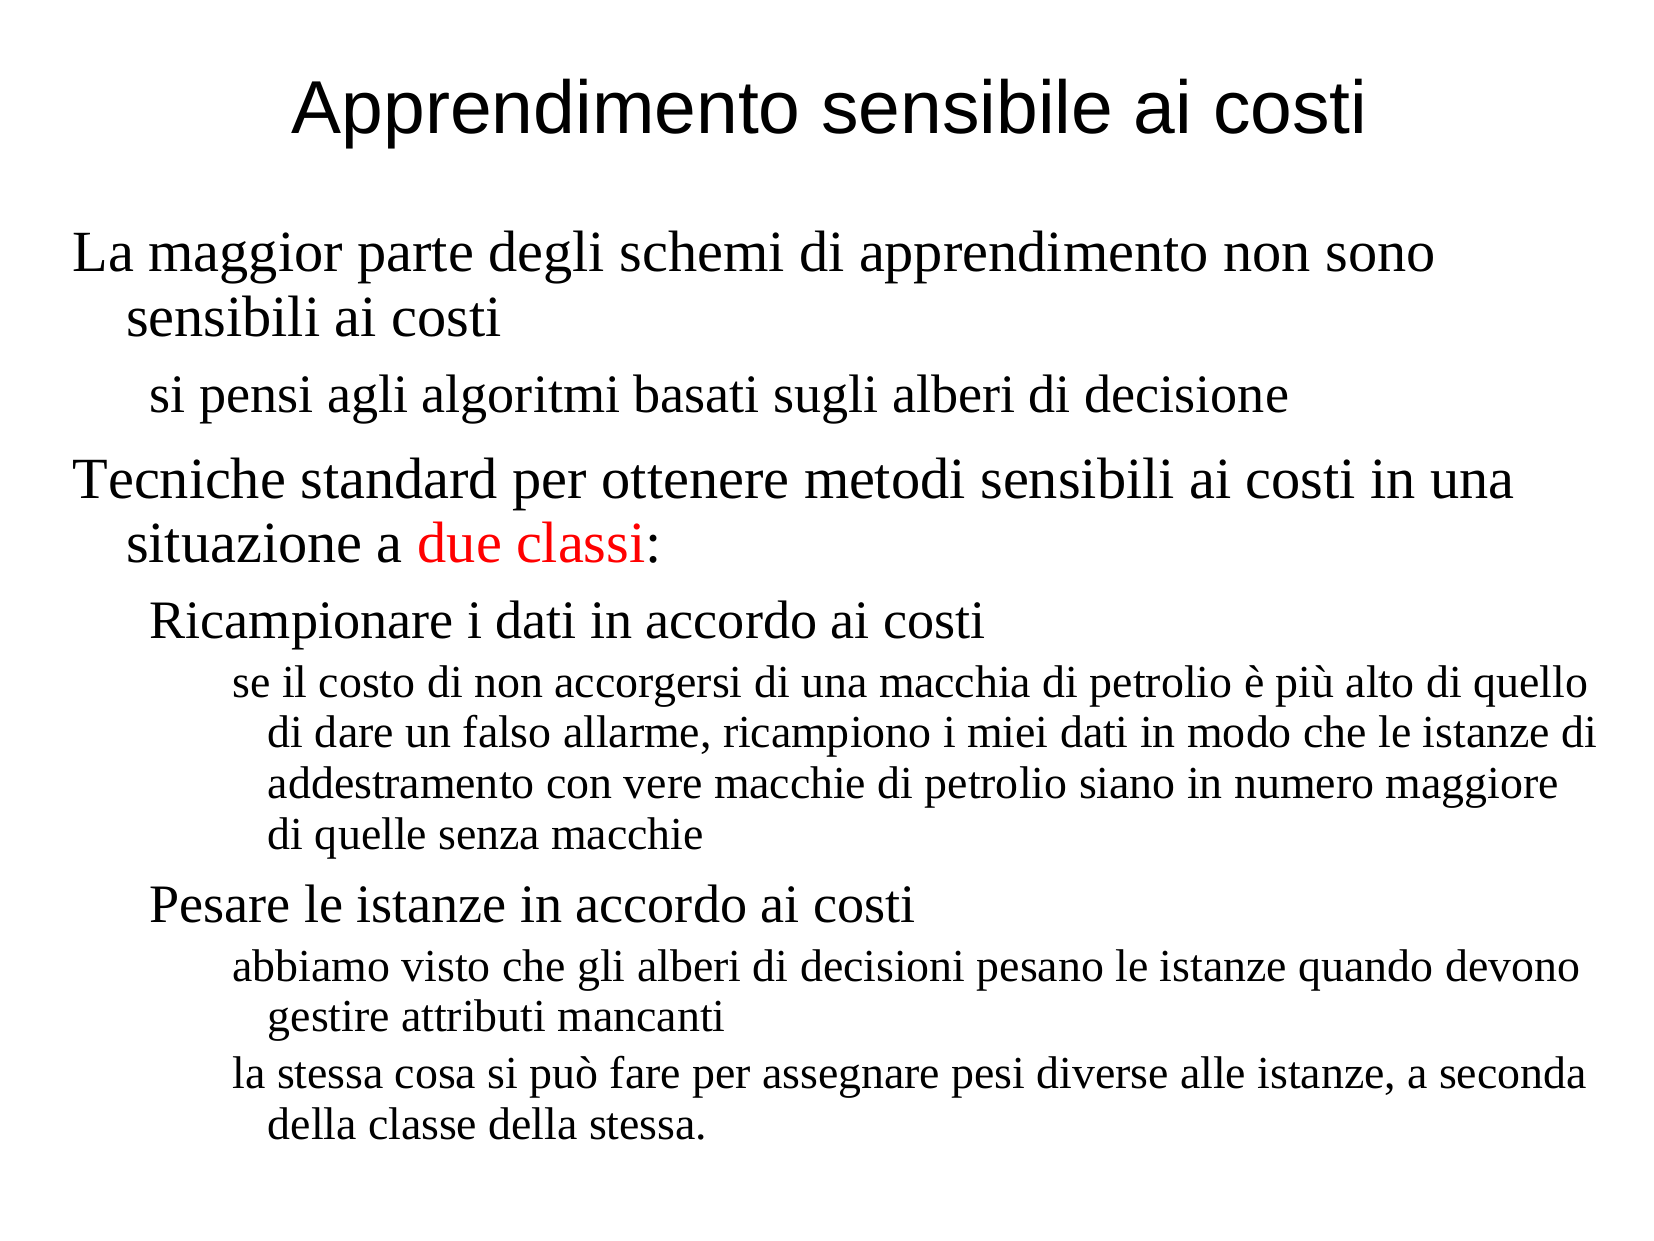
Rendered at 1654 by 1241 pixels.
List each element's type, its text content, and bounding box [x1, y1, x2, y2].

title Apprendimento sensibile ai costi [52, 42, 1608, 173]
list La maggior parte degli schemi di apprendimento non sono sensibili ai costi si pensi agli algoritmi basati sugli alberi di decisione Tecniche standard per ottenere metodi sensibili ai costi in una situazione a due classi: Ricampionare i dati in accordo ai costi se il costo di non accorgersi di una macchia di petrolio è più alto di quello di dare un falso allarme, ricampiono i miei dati in modo che le istanze di addestramento con vere macchie di petrolio siano in numero maggiore di quelle senza macchie Pesare le istanze in accordo ai costi abbiamo visto che gli alberi di decisioni pesano le istanze quando devono gestire attributi mancanti la stessa cosa si può fare per assegnare pesi diverse alle istanze, a seconda della classe della stessa. [55, 219, 1605, 1179]
